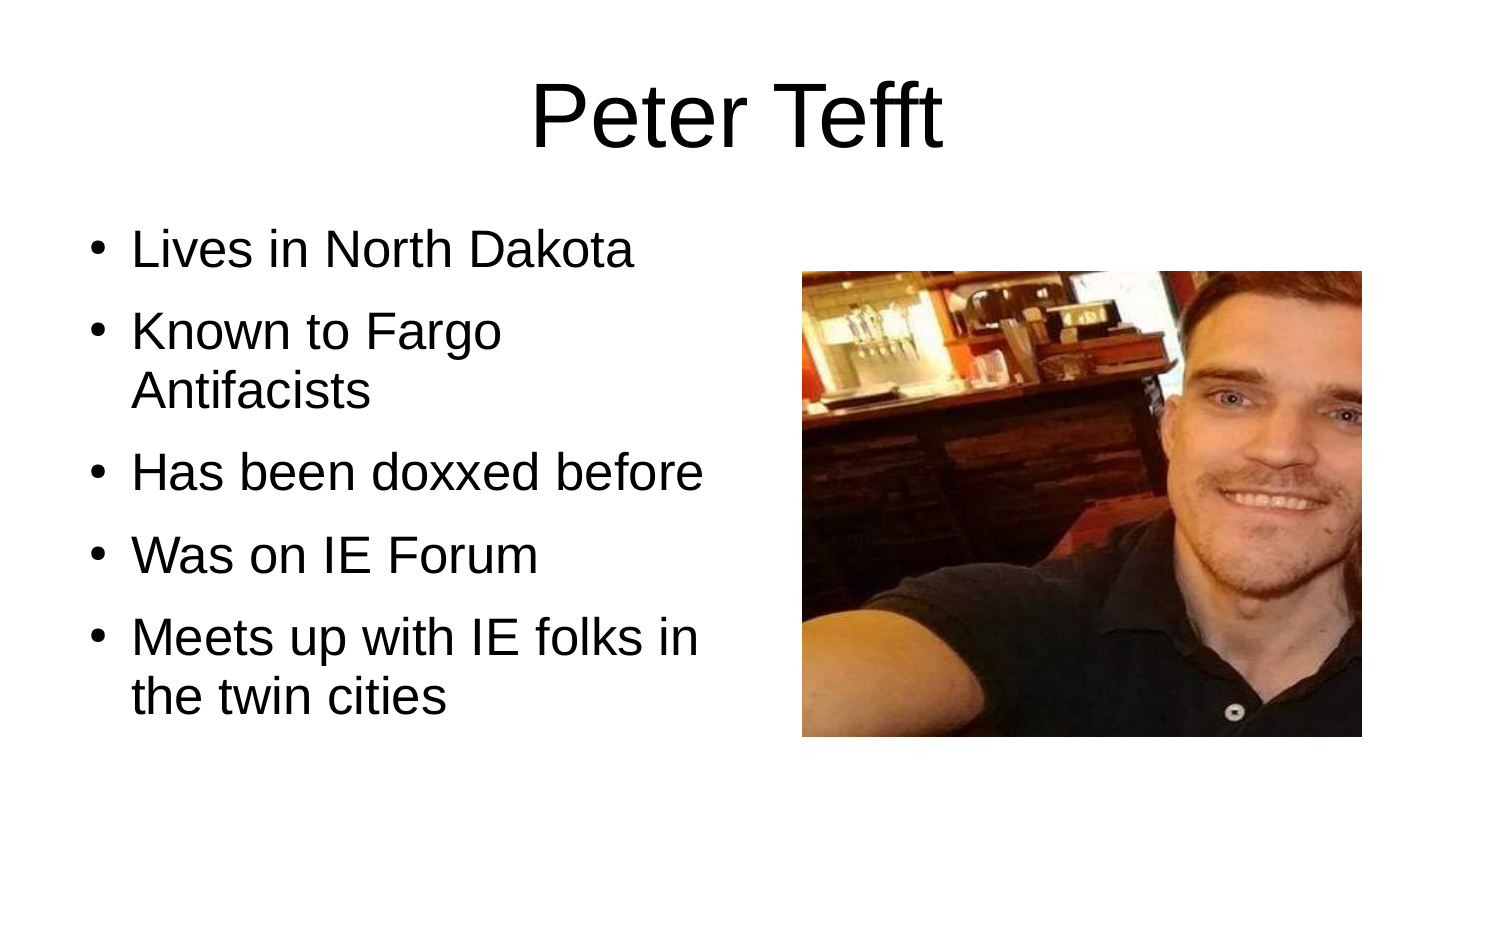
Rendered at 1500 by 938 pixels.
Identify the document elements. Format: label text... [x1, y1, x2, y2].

list Lives in North Dakota Known to Fargo Antifacists Has been doxxed before Was on IE Forum Meets up with IE folks in the twin cities [75, 219, 708, 763]
picture [802, 271, 1362, 738]
title Peter Tefft [75, 37, 1425, 194]
